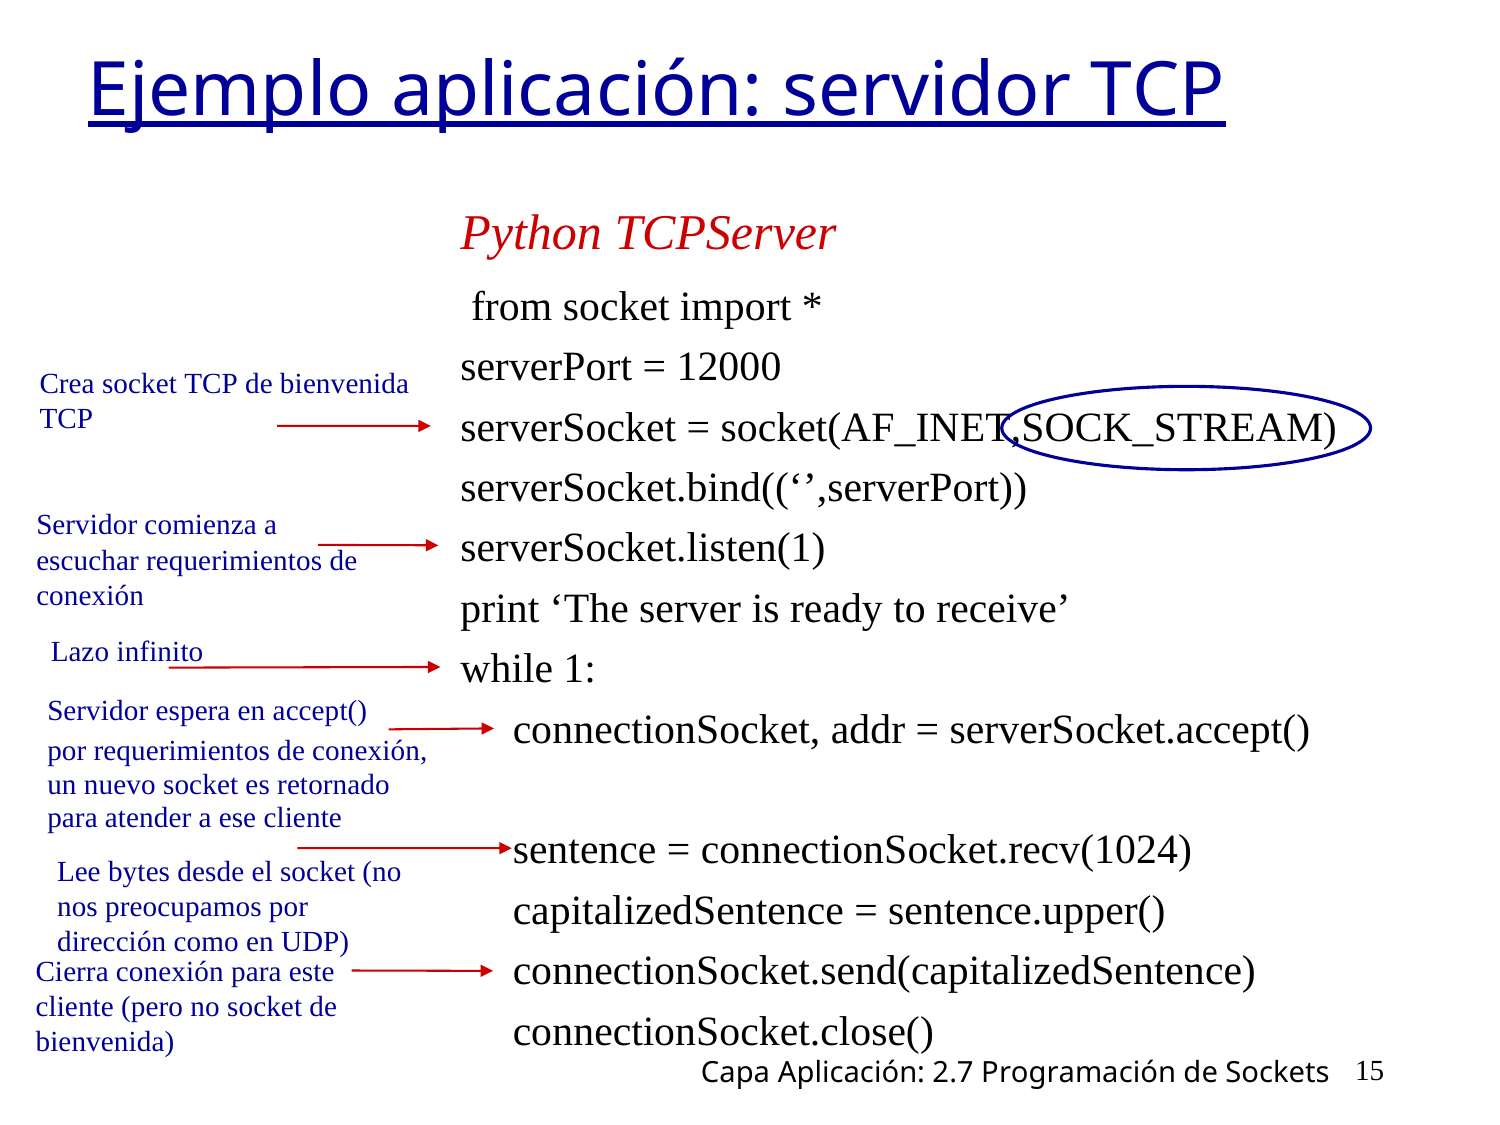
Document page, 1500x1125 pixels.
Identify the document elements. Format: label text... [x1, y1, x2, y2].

title Ejemplo aplicación: servidor TCP [87, 23, 1463, 150]
text_box Python TCPServer [445, 191, 852, 268]
text_box Cierra conexión para este cliente (pero no socket de bienvenida) [20, 944, 407, 1066]
text_box Servidor espera en accept() por requerimientos de conexión, un nuevo socket es retornado para atender a ese cliente [32, 685, 455, 842]
text_box from socket import * serverPort = 12000 serverSocket = socket(AF_INET,SOCK_STREAM) serverSocket.bind((‘’,serverPort)) serverSocket.listen(1) print ‘The server is ready to receive’ while 1: connectionSocket, addr = serverSocket.accept() sentence = connectionSocket.recv(1024) capitalizedSentence = sentence.upper() connectionSocket.send(capitalizedSentence) connectionSocket.close() [1004, 388, 1353, 468]
text_box Lazo infinito [36, 625, 261, 675]
text_box Lee bytes desde el socket (no nos preocupamos por dirección como en UDP) [42, 844, 429, 966]
text_box Crea socket TCP de bienvenida TCP [24, 356, 445, 442]
text_box from socket import * serverPort = 12000 serverSocket = socket(AF_INET,SOCK_STREAM) serverSocket.bind((‘’,serverPort)) serverSocket.listen(1) print ‘The server is ready to receive’ while 1: connectionSocket, addr = serverSocket.accept() sentence = connectionSocket.recv(1024) capitalizedSentence = sentence.upper() connectionSocket.send(capitalizedSentence) connectionSocket.close() [445, 270, 1353, 1062]
text_box Servidor comienza a escuchar requerimientos de conexión [21, 498, 395, 619]
